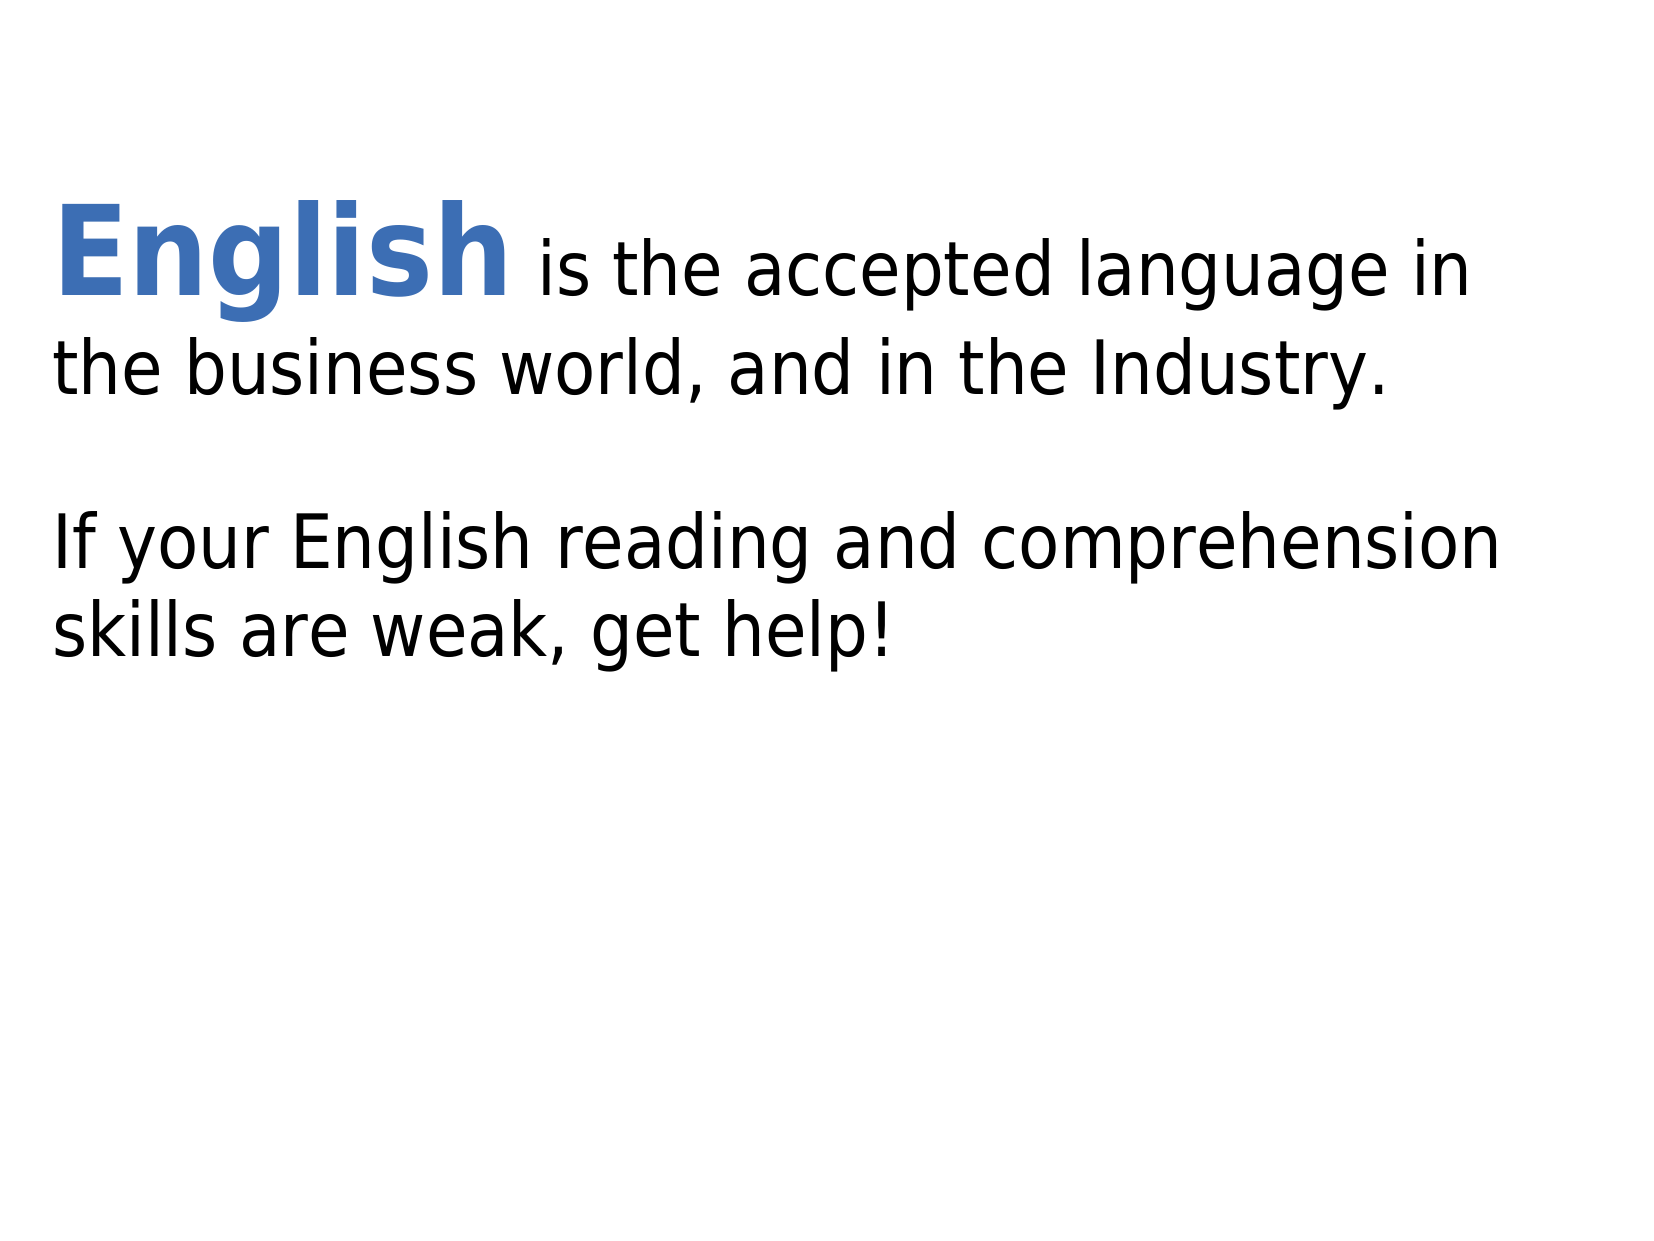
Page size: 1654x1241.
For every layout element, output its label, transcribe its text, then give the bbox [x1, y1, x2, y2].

text_box English is the accepted language in the business world, and in the Industry. If your English reading and comprehension skills are weak, get help! [37, 171, 1613, 880]
